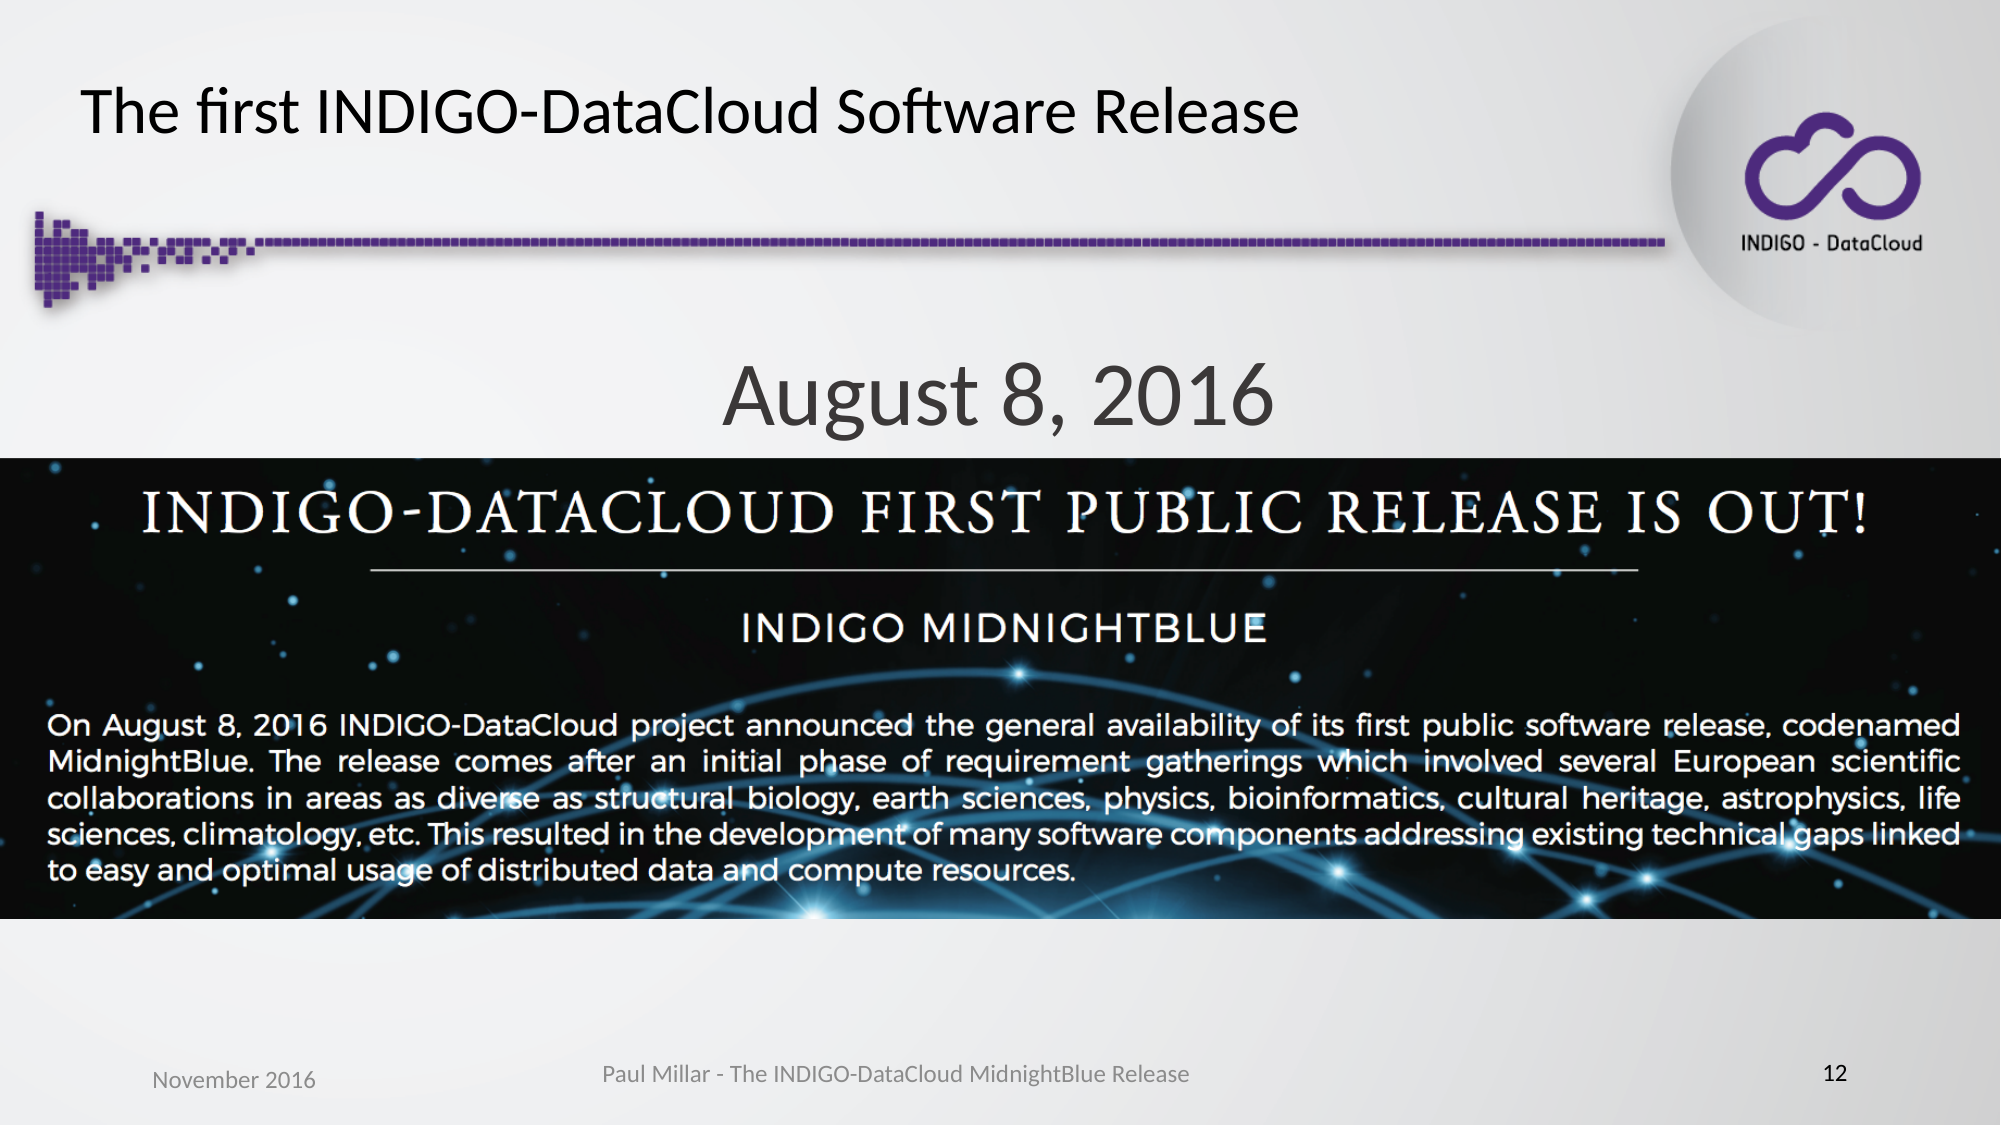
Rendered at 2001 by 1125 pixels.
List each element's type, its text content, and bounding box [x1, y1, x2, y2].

slide_number November 2016 [137, 1048, 588, 1109]
footer Paul Millar - The INDIGO-DataCloud MidnightBlue Release [587, 1042, 1413, 1103]
slide_number <number> [1702, 1041, 1863, 1102]
picture [0, 0, 2001, 1125]
title The first INDIGO-DataCloud Software Release [65, 22, 1703, 202]
text_box August 8, 2016 [707, 325, 1293, 451]
